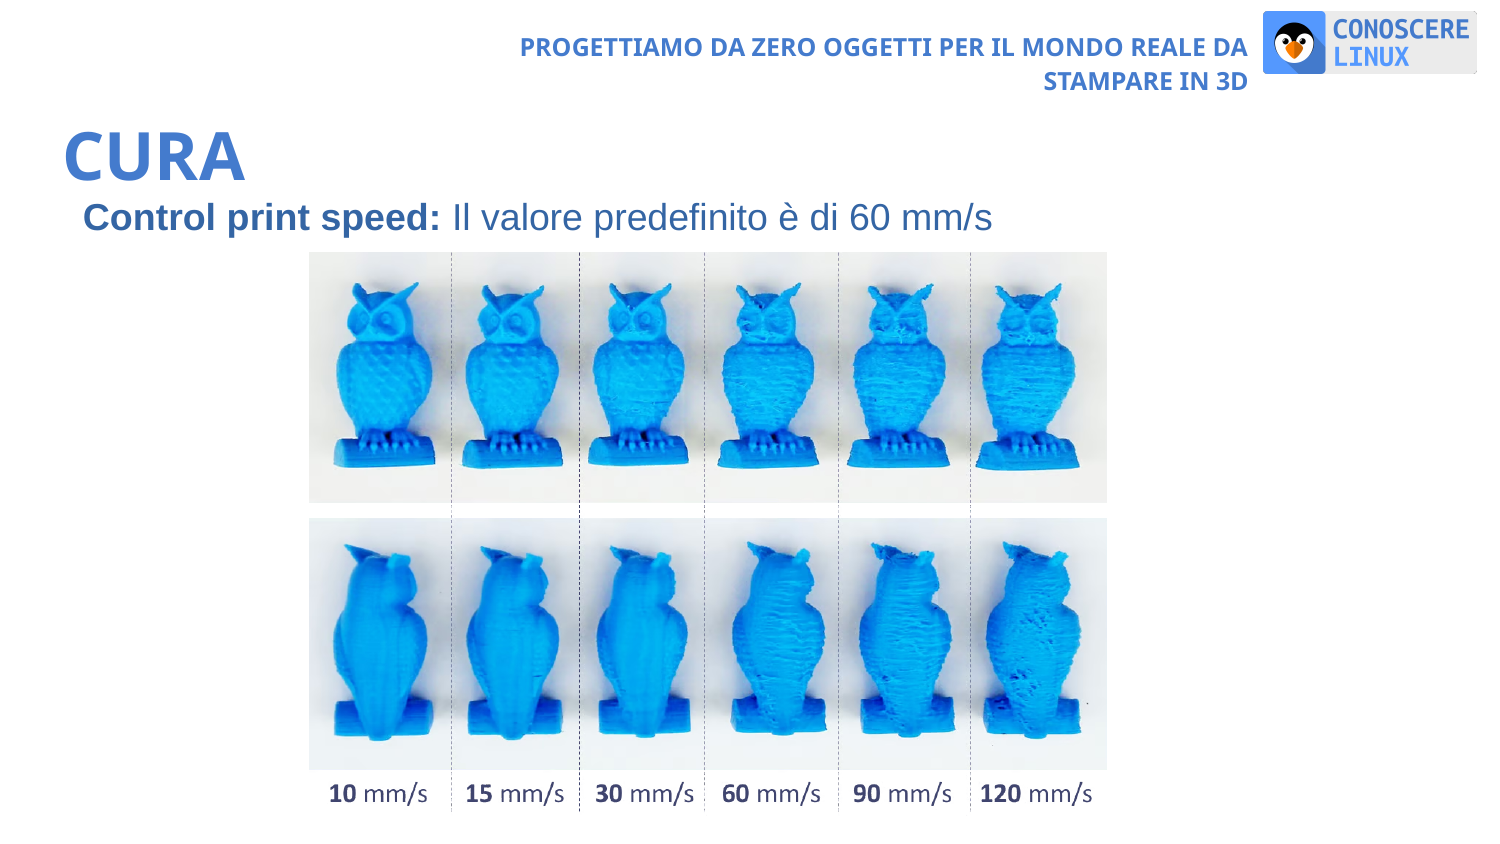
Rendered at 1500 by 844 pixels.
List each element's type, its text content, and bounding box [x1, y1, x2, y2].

text_box CURA [47, 102, 1276, 189]
picture [1263, 11, 1477, 74]
picture [309, 252, 1110, 826]
text_box Control print speed: Il valore predefinito è di 60 mm/s [68, 188, 1411, 456]
text_box PROGETTIAMO DA ZERO OGGETTI PER IL MONDO REALE DA STAMPARE IN 3D [437, 21, 1264, 91]
